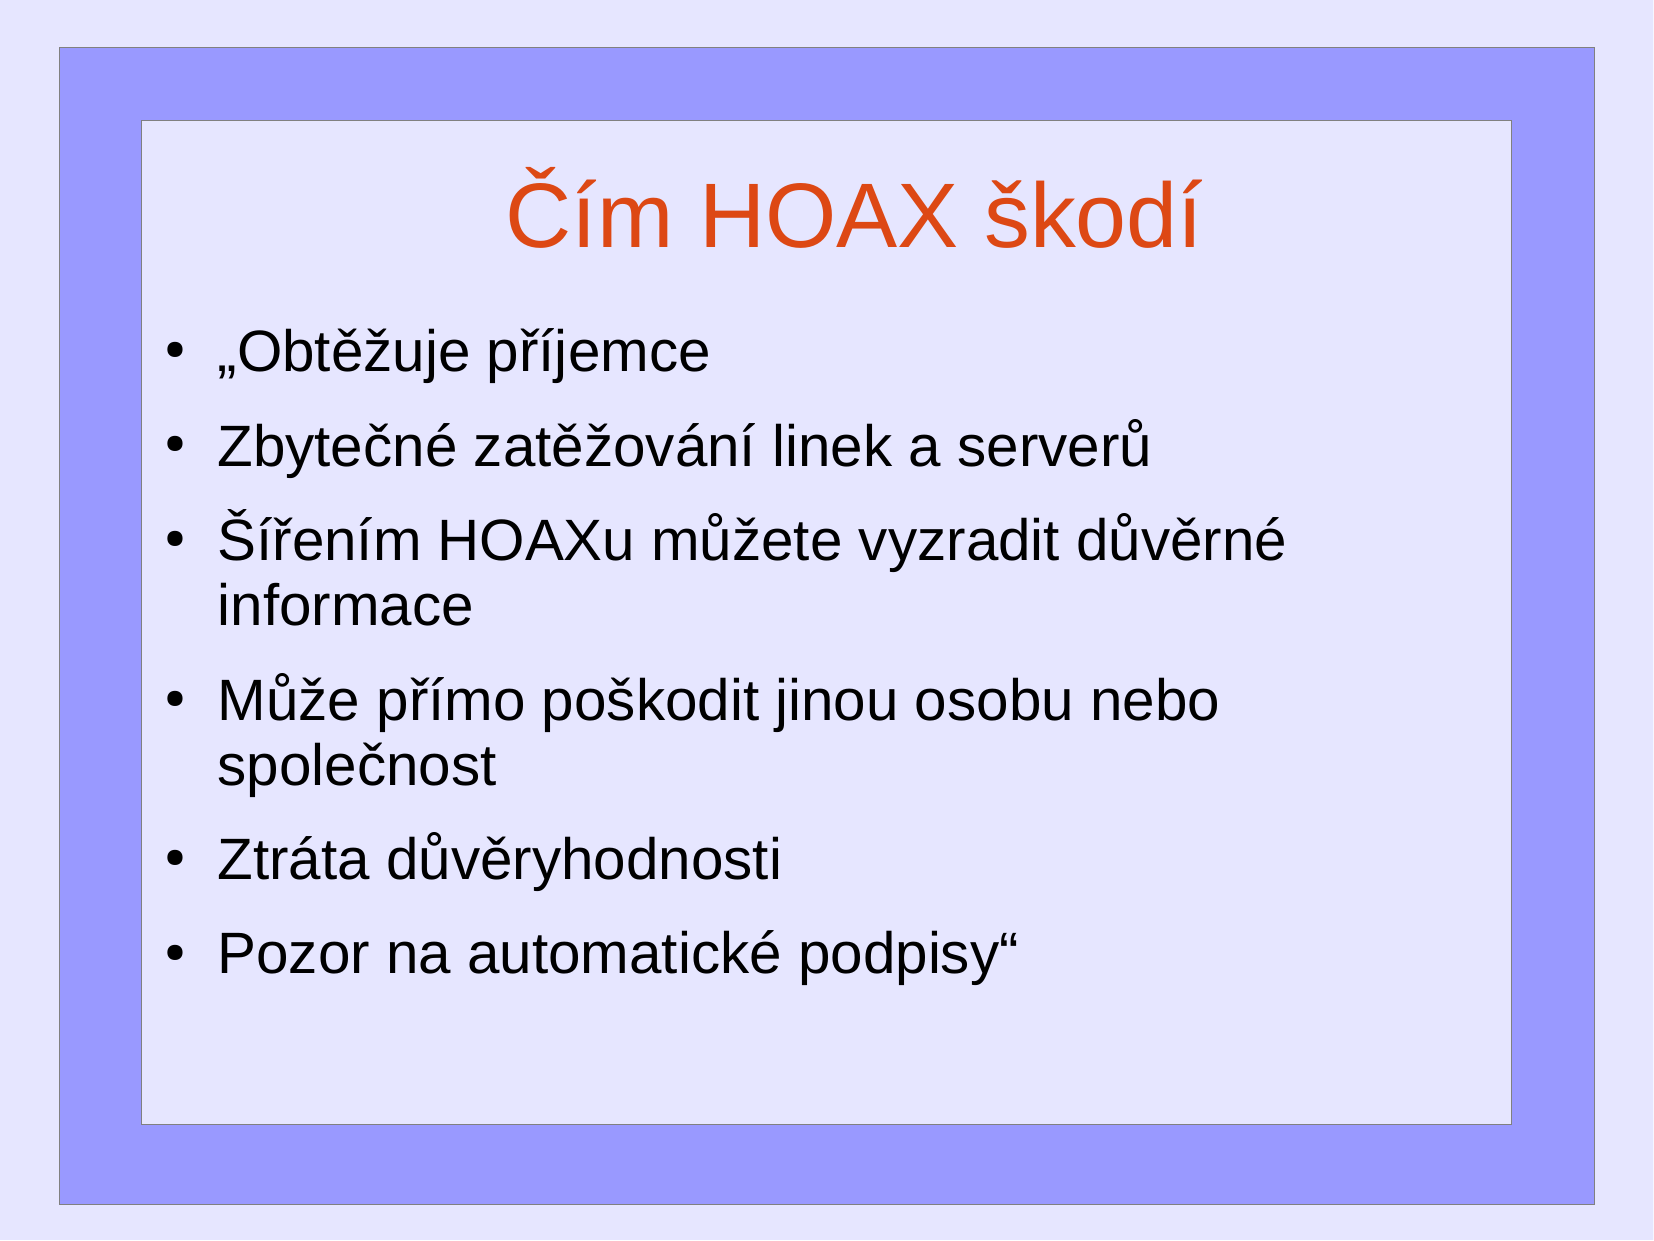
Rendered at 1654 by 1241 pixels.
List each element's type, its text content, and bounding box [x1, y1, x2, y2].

list [82, 290, 1538, 634]
title Čím HOAX škodí [153, 118, 1524, 314]
text_box [59, 47, 1595, 1205]
list „Obtěžuje příjemce Zbytečné zatěžování linek a serverů Šířením HOAXu můžete vyzradit důvěrné informace Může přímo poškodit jinou osobu nebo společnost Ztráta důvěryhodnosti Pozor na automatické podpisy“ [146, 318, 1511, 1101]
